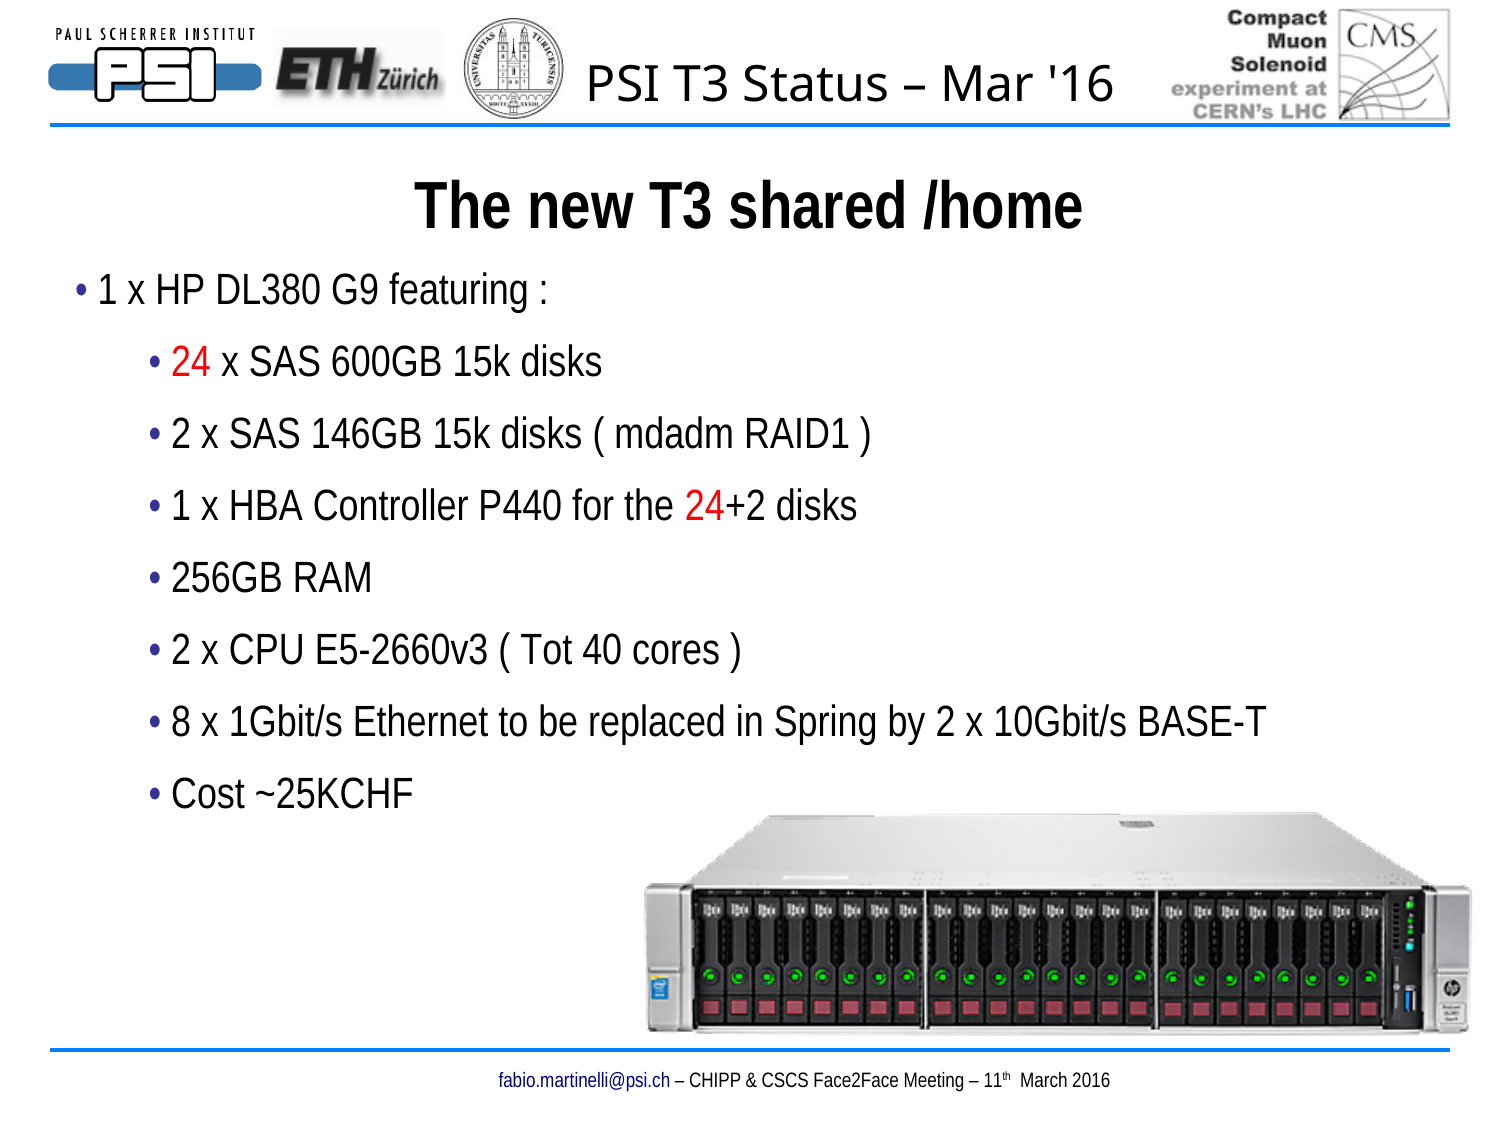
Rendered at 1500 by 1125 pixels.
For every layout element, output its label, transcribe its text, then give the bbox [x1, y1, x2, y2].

picture [636, 608, 1481, 1125]
picture [461, 17, 565, 109]
list 1 x HP DL380 G9 featuring : 24 x SAS 600GB 15k disks 2 x SAS 146GB 15k disks ( mdadm RAID1 ) 1 x HBA Controller P440 for the 24+2 disks 256GB RAM 2 x CPU E5-2660v3 ( Tot 40 cores ) 8 x 1Gbit/s Ethernet to be replaced in Spring by 2 x 10Gbit/s BASE-T Cost ~25KCHF [75, 263, 1425, 916]
title The new T3 shared /home [75, 109, 1425, 263]
picture [37, 12, 446, 113]
picture [1170, 8, 1451, 121]
